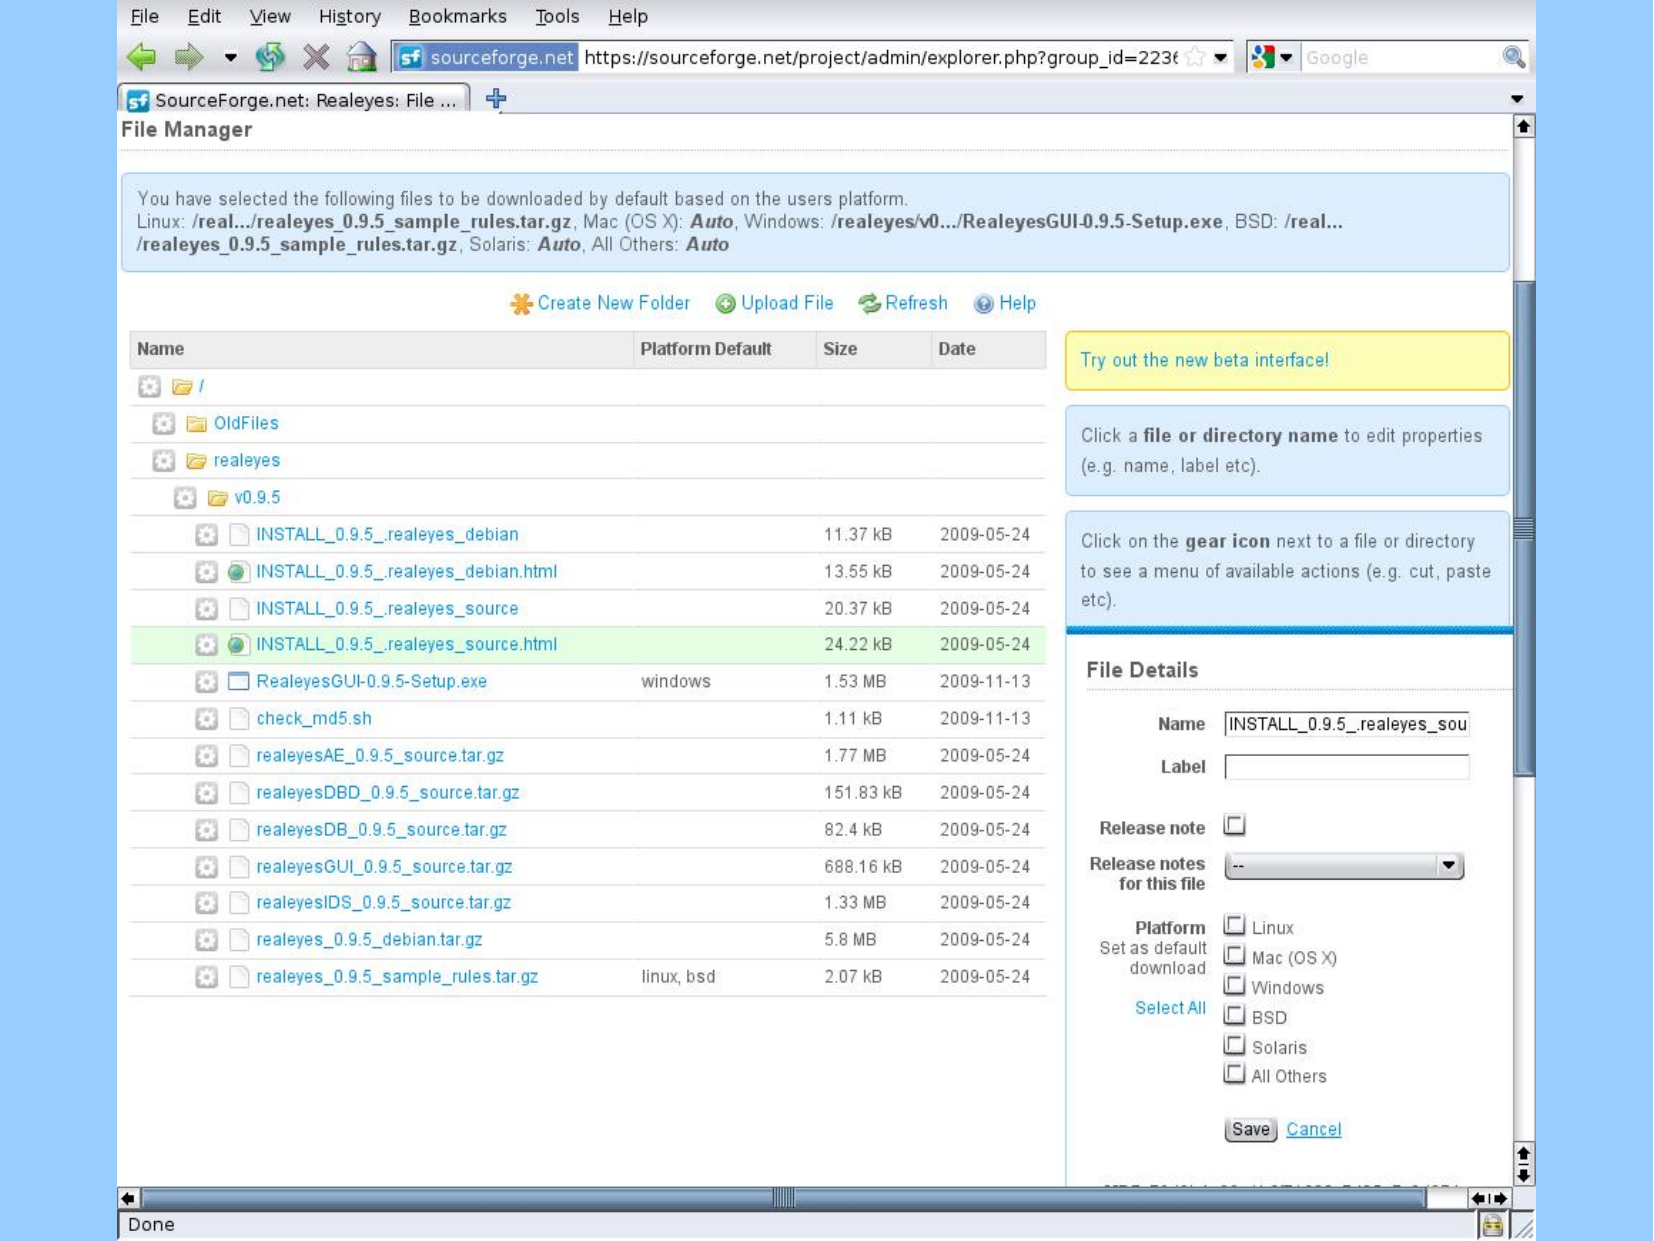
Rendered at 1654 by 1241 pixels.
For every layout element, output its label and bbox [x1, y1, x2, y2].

picture [117, 0, 1536, 1241]
